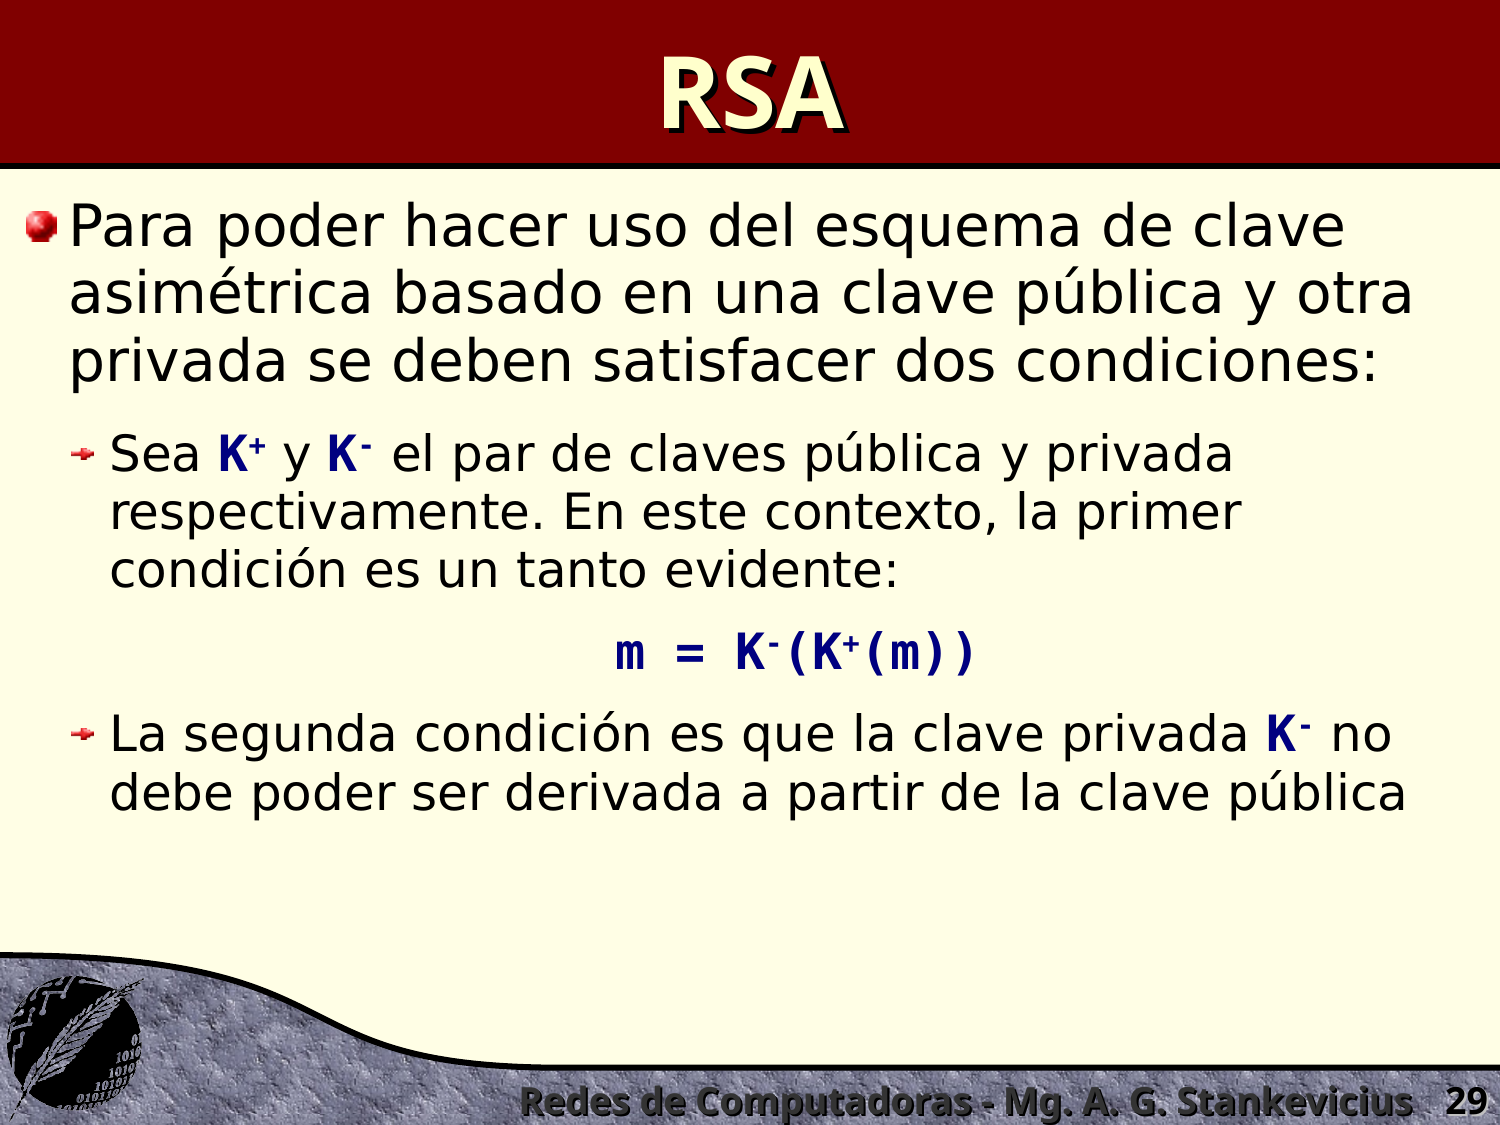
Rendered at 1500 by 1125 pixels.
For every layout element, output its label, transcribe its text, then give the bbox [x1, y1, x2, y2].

picture [790, 1100, 795, 1110]
picture [1047, 1100, 1054, 1110]
picture [0, 959, 1500, 1125]
title RSA [15, 5, 1485, 160]
list Para poder hacer uso del esquema de clave asimétrica basado en una clave pública y otra privada se deben satisfacer dos condiciones: Sea K+ y K- el par de claves pública y privada respectivamente. En este contexto, la primer condición es un tanto evidente: m = K-(K+(m)) La segunda condición es que la clave privada K- no debe poder ser derivada a partir de la clave pública [11, 192, 1486, 845]
